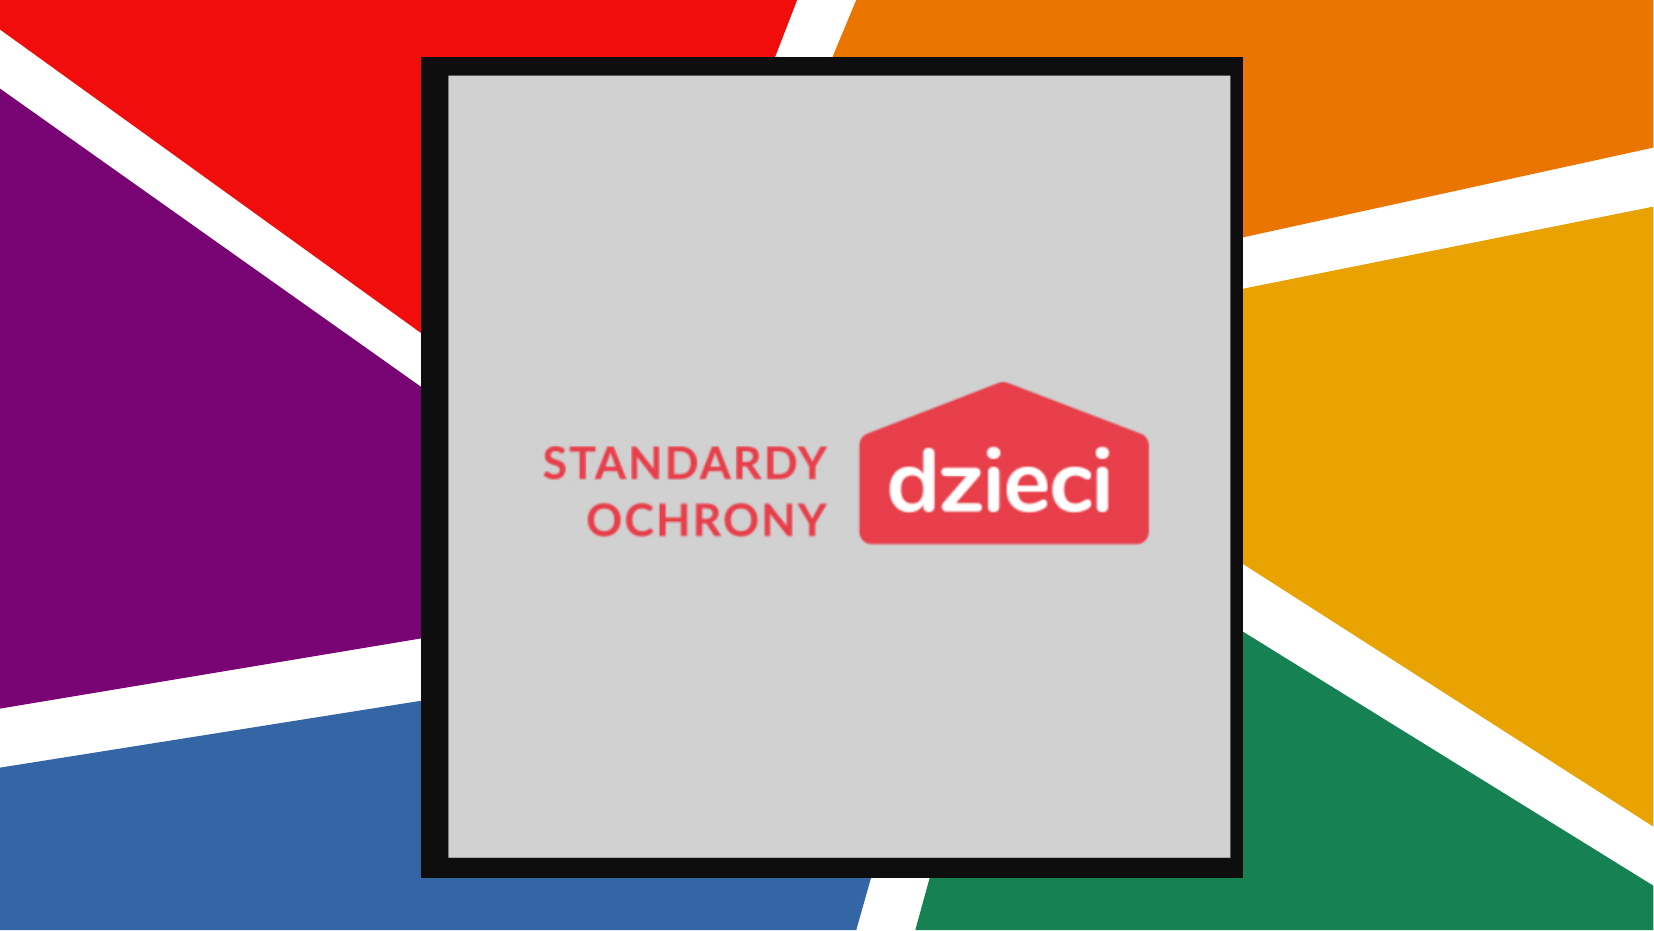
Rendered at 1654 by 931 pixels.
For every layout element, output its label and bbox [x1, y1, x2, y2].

picture [421, 57, 1243, 878]
